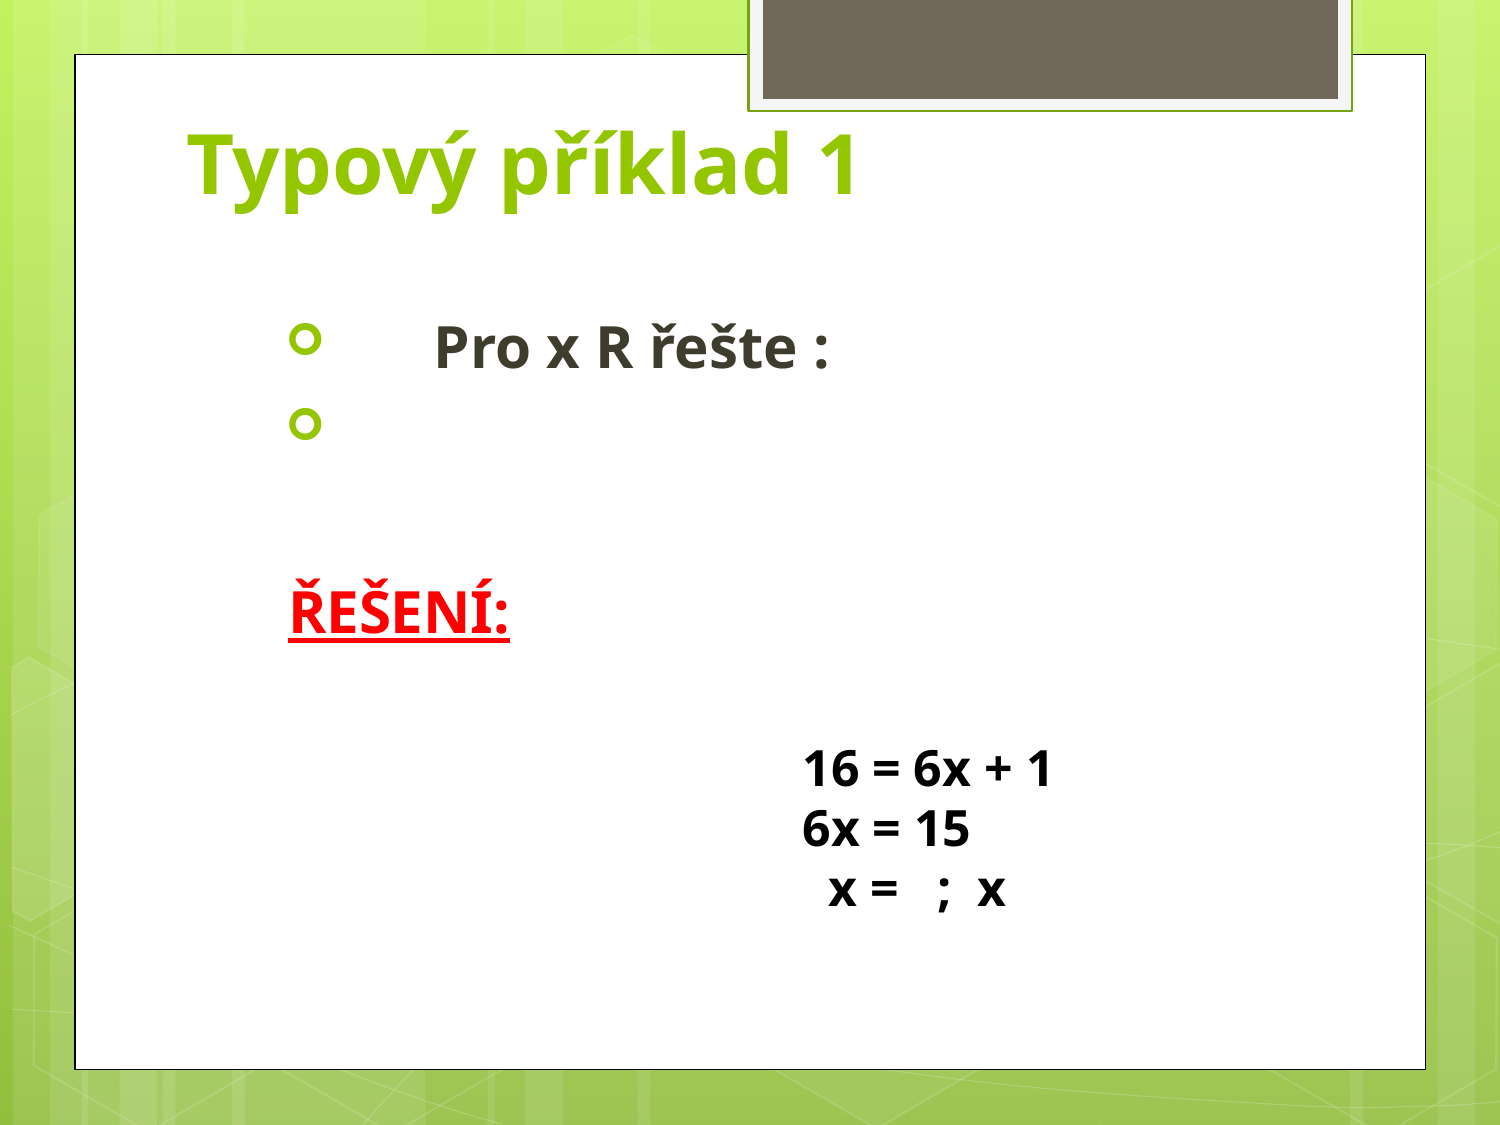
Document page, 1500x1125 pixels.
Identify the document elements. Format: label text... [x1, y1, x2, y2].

text_box 16 = 6x + 1 6x = 15 x = ; x [501, 669, 1341, 924]
list Pro x R řešte : [64, 302, 1415, 497]
text_box ŘEŠENÍ: [273, 568, 525, 653]
title Typový příklad 1 [171, 30, 1415, 219]
